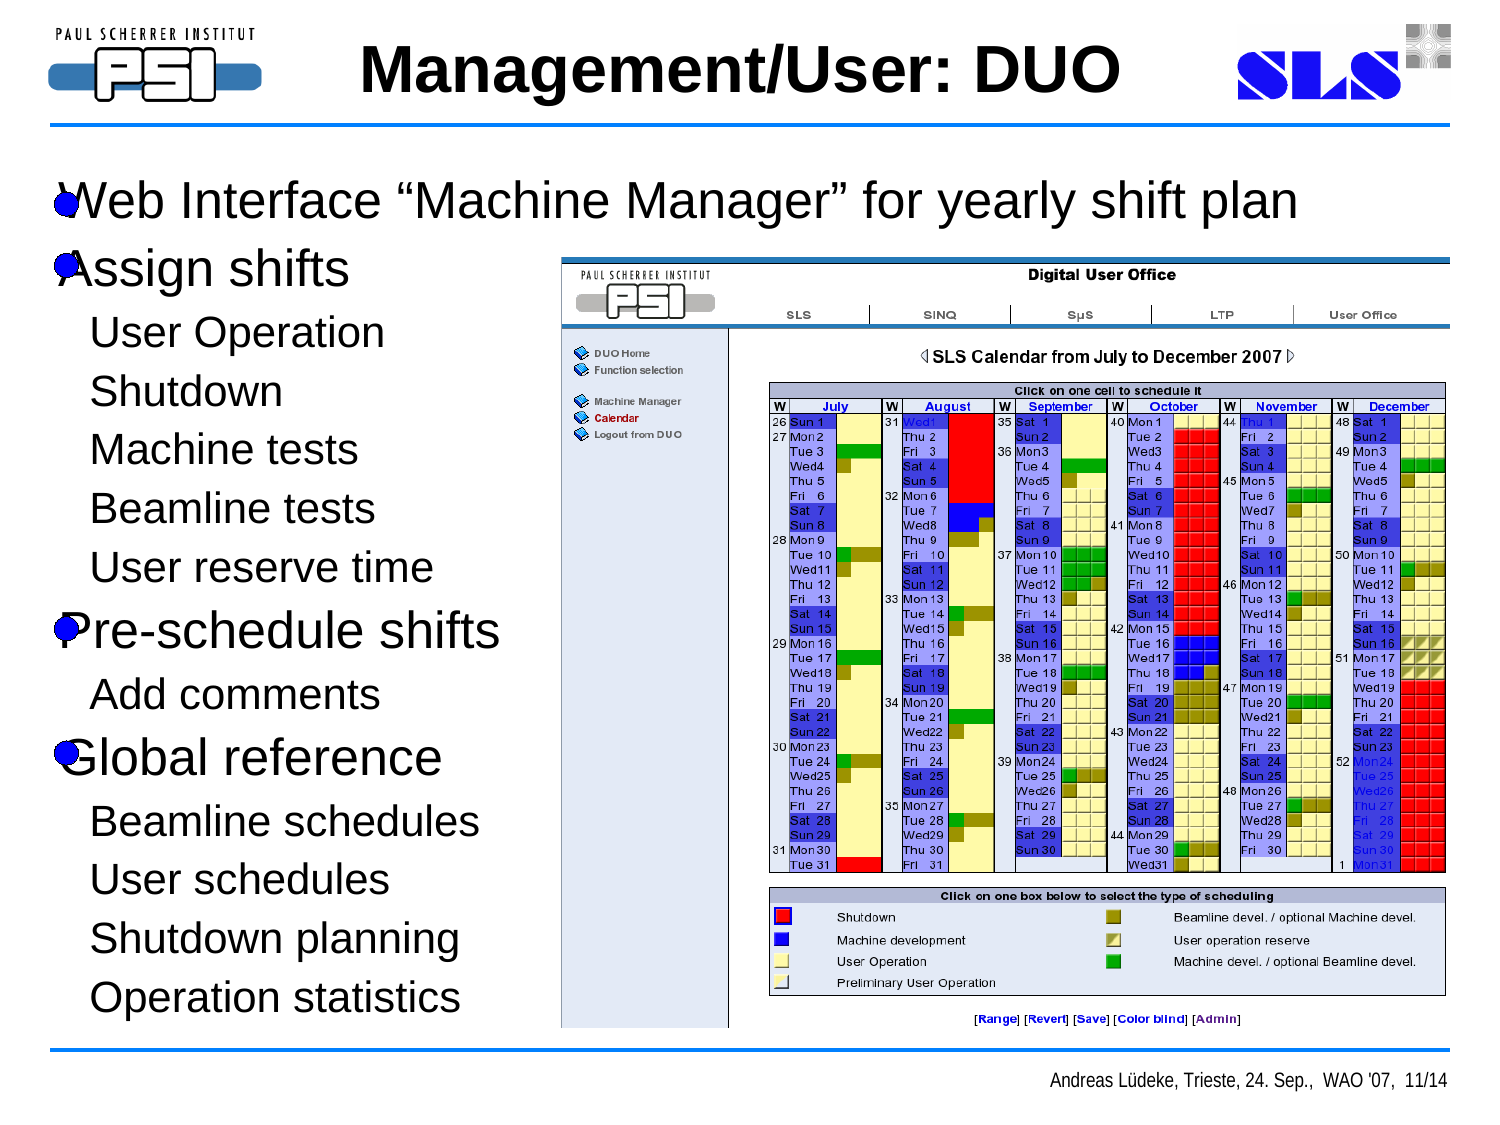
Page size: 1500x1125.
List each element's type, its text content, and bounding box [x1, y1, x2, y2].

text_box [54, 191, 79, 217]
picture [561, 257, 1450, 1029]
picture [37, 12, 276, 113]
text_box [54, 740, 79, 766]
text_box [54, 253, 79, 278]
text_box Web Interface “Machine Manager” for yearly shift plan Assign shifts User Operation Shutdown Machine tests Beamline tests User reserve time Pre-schedule shifts Add comments Global reference Beamline schedules User schedules Shutdown planning Operation statistics [58, 171, 1304, 1022]
text_box [54, 616, 79, 641]
title Management/User: DUO [50, 25, 1451, 113]
